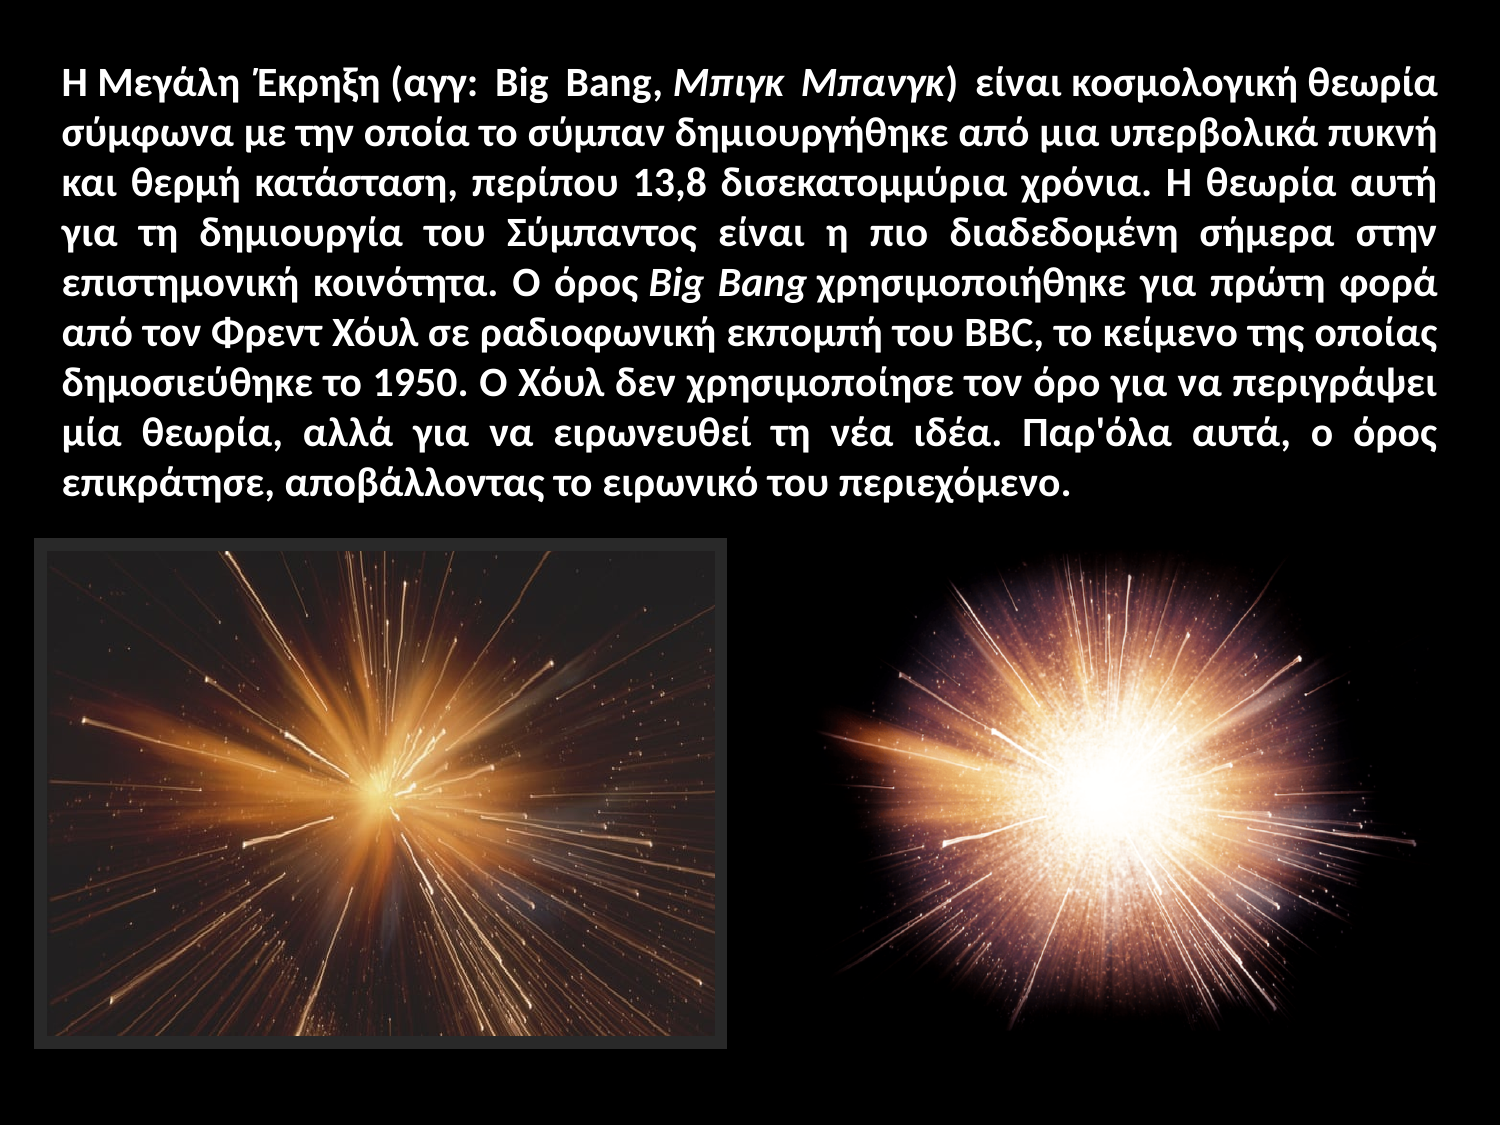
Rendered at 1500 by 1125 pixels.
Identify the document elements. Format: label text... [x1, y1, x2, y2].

text_box Η Μεγάλη Έκρηξη (αγγ: Big Bang, Μπιγκ Μπανγκ) είναι κοσμολογική θεωρία σύμφωνα με την οποία το σύμπαν δημιουργήθηκε από μια υπερβολικά πυκνή και θερμή κατάσταση, περίπου 13,8 δισεκατομμύρια χρόνια. Η θεωρία αυτή για τη δημιουργία του Σύμπαντος είναι η πιο διαδεδομένη σήμερα στην επιστημονική κοινότητα. Ο όρος Big Bang χρησιμοποιήθηκε για πρώτη φορά από τον Φρεντ Χόυλ σε ραδιοφωνική εκπομπή του BBC, το κείμενο της οποίας δημοσιεύθηκε το 1950. Ο Χόυλ δεν χρησιμοποίησε τον όρο για να περιγράψει μία θεωρία, αλλά για να ειρωνευθεί τη νέα ιδέα. Παρ'όλα αυτά, ο όρος επικράτησε, αποβάλλοντας το ειρωνικό του περιεχόμενο. [46, 46, 1454, 1125]
picture [773, 527, 1430, 1055]
picture [46, 550, 715, 1037]
